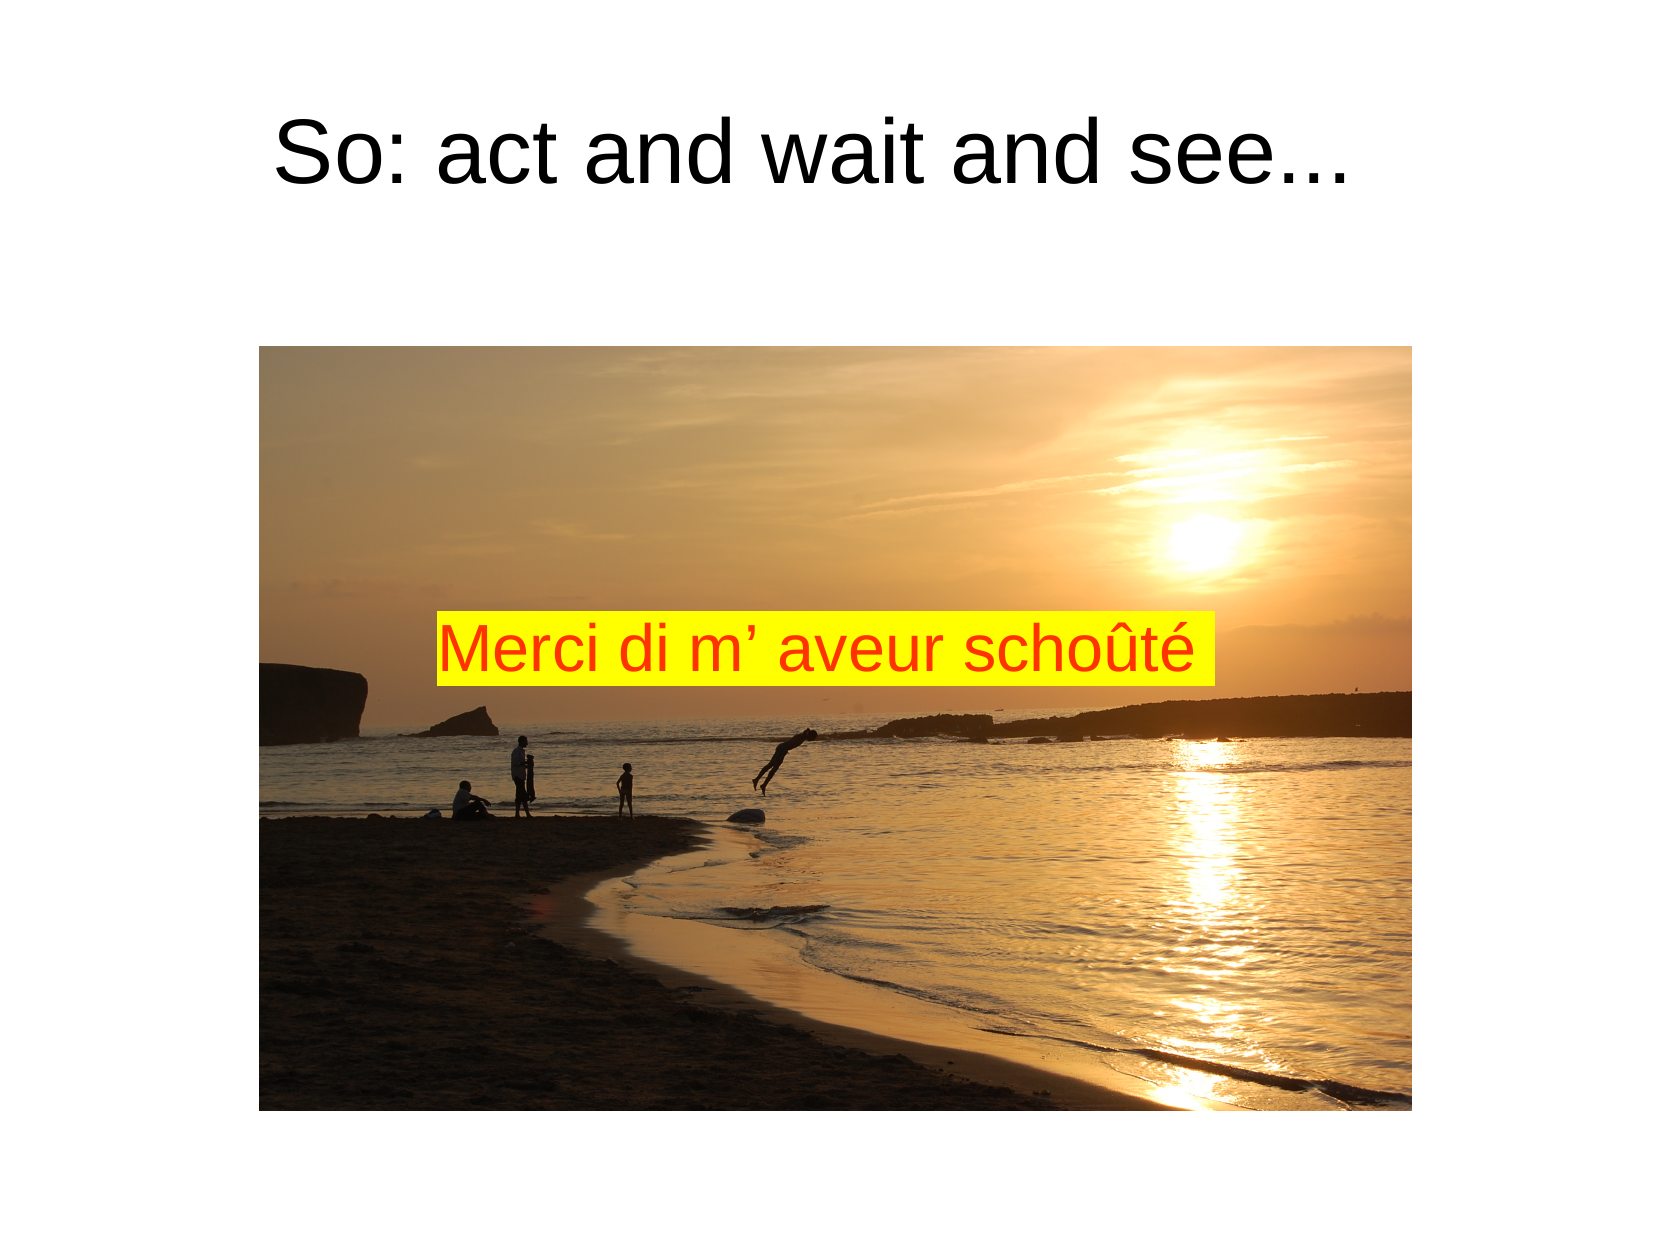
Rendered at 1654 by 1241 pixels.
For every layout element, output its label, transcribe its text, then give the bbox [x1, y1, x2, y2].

title So: act and wait and see... [82, 49, 1571, 256]
picture [259, 1009, 1412, 1111]
subtitle Merci di m’ aveur schoûté [82, 290, 1571, 1009]
